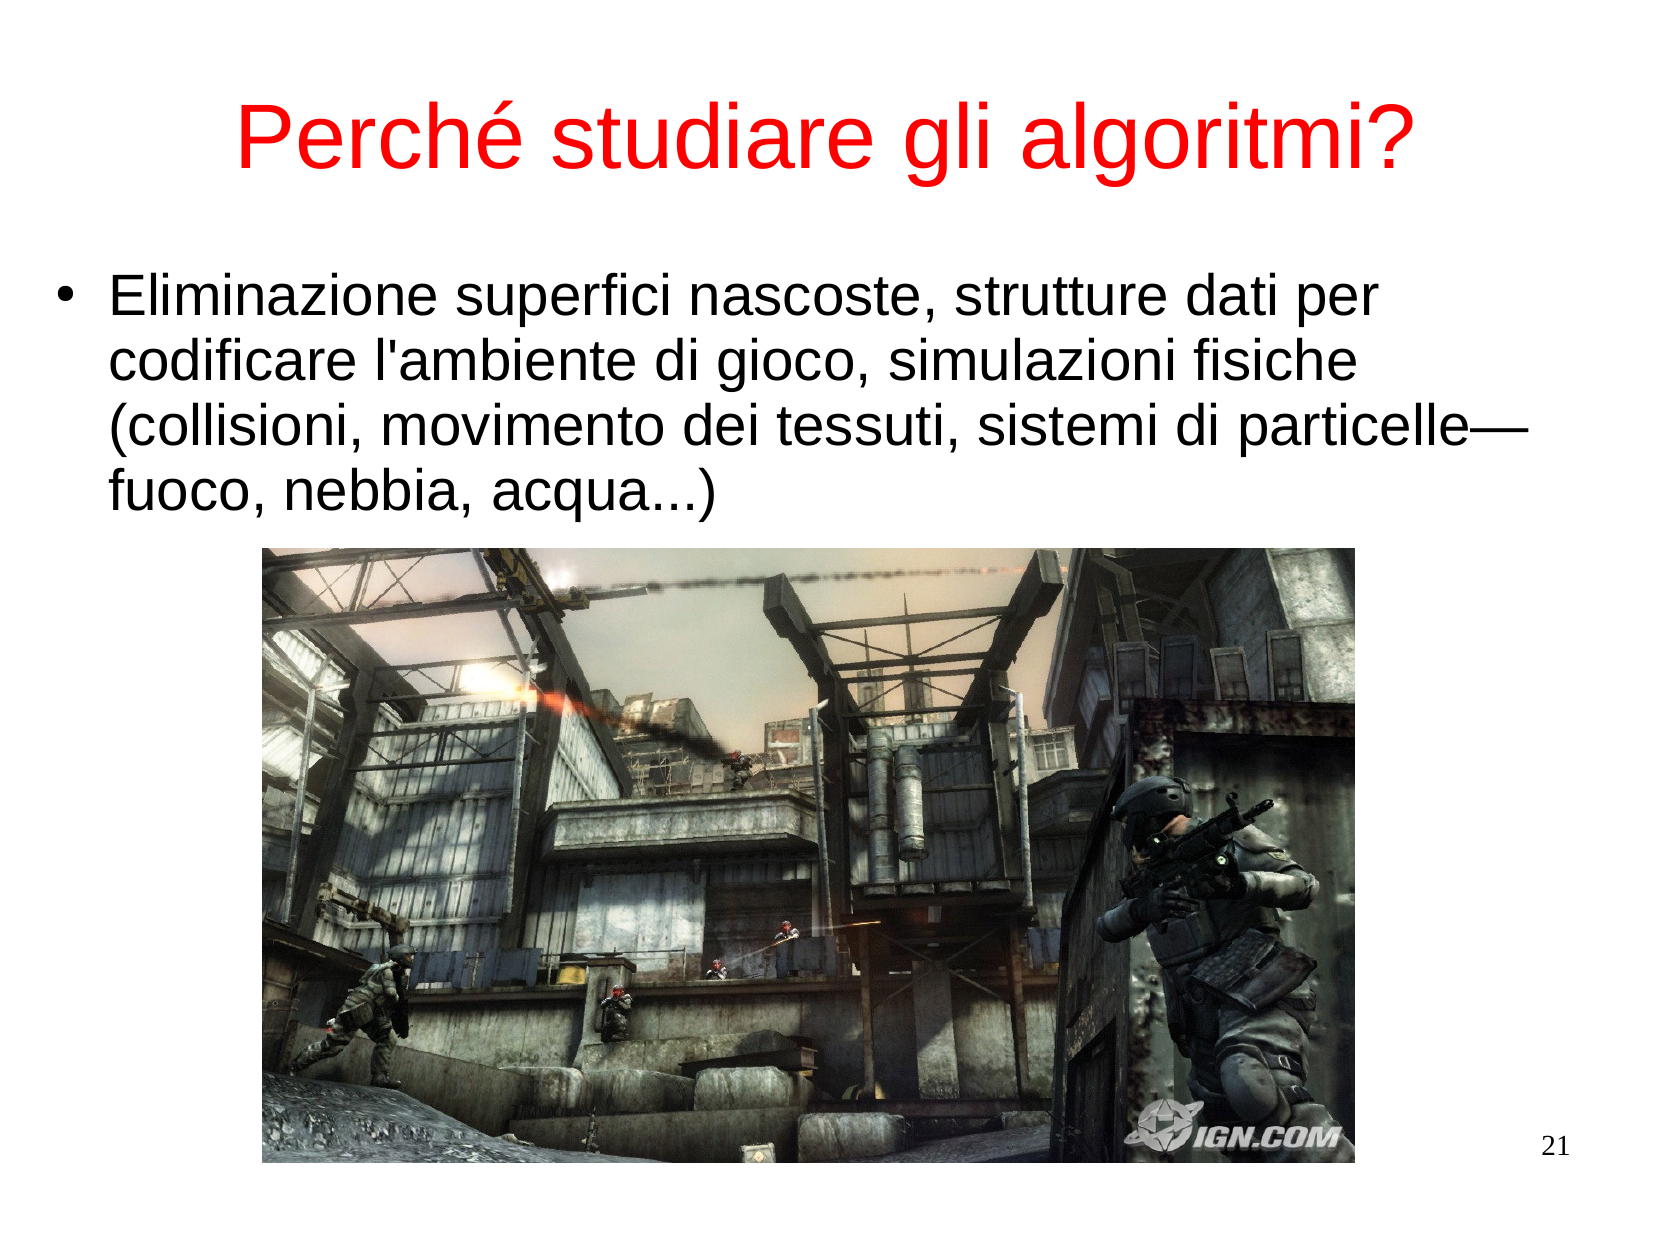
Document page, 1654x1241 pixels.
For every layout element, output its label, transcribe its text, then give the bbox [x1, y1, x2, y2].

picture [262, 1109, 1355, 1163]
title Perché studiare gli algoritmi? [82, 49, 1571, 226]
list Eliminazione superfici nascoste, strutture dati per codificare l'ambiente di gioco, simulazioni fisiche (collisioni, movimento dei tessuti, sistemi di particelle—fuoco, nebbia, acqua...) [37, 262, 1613, 1109]
